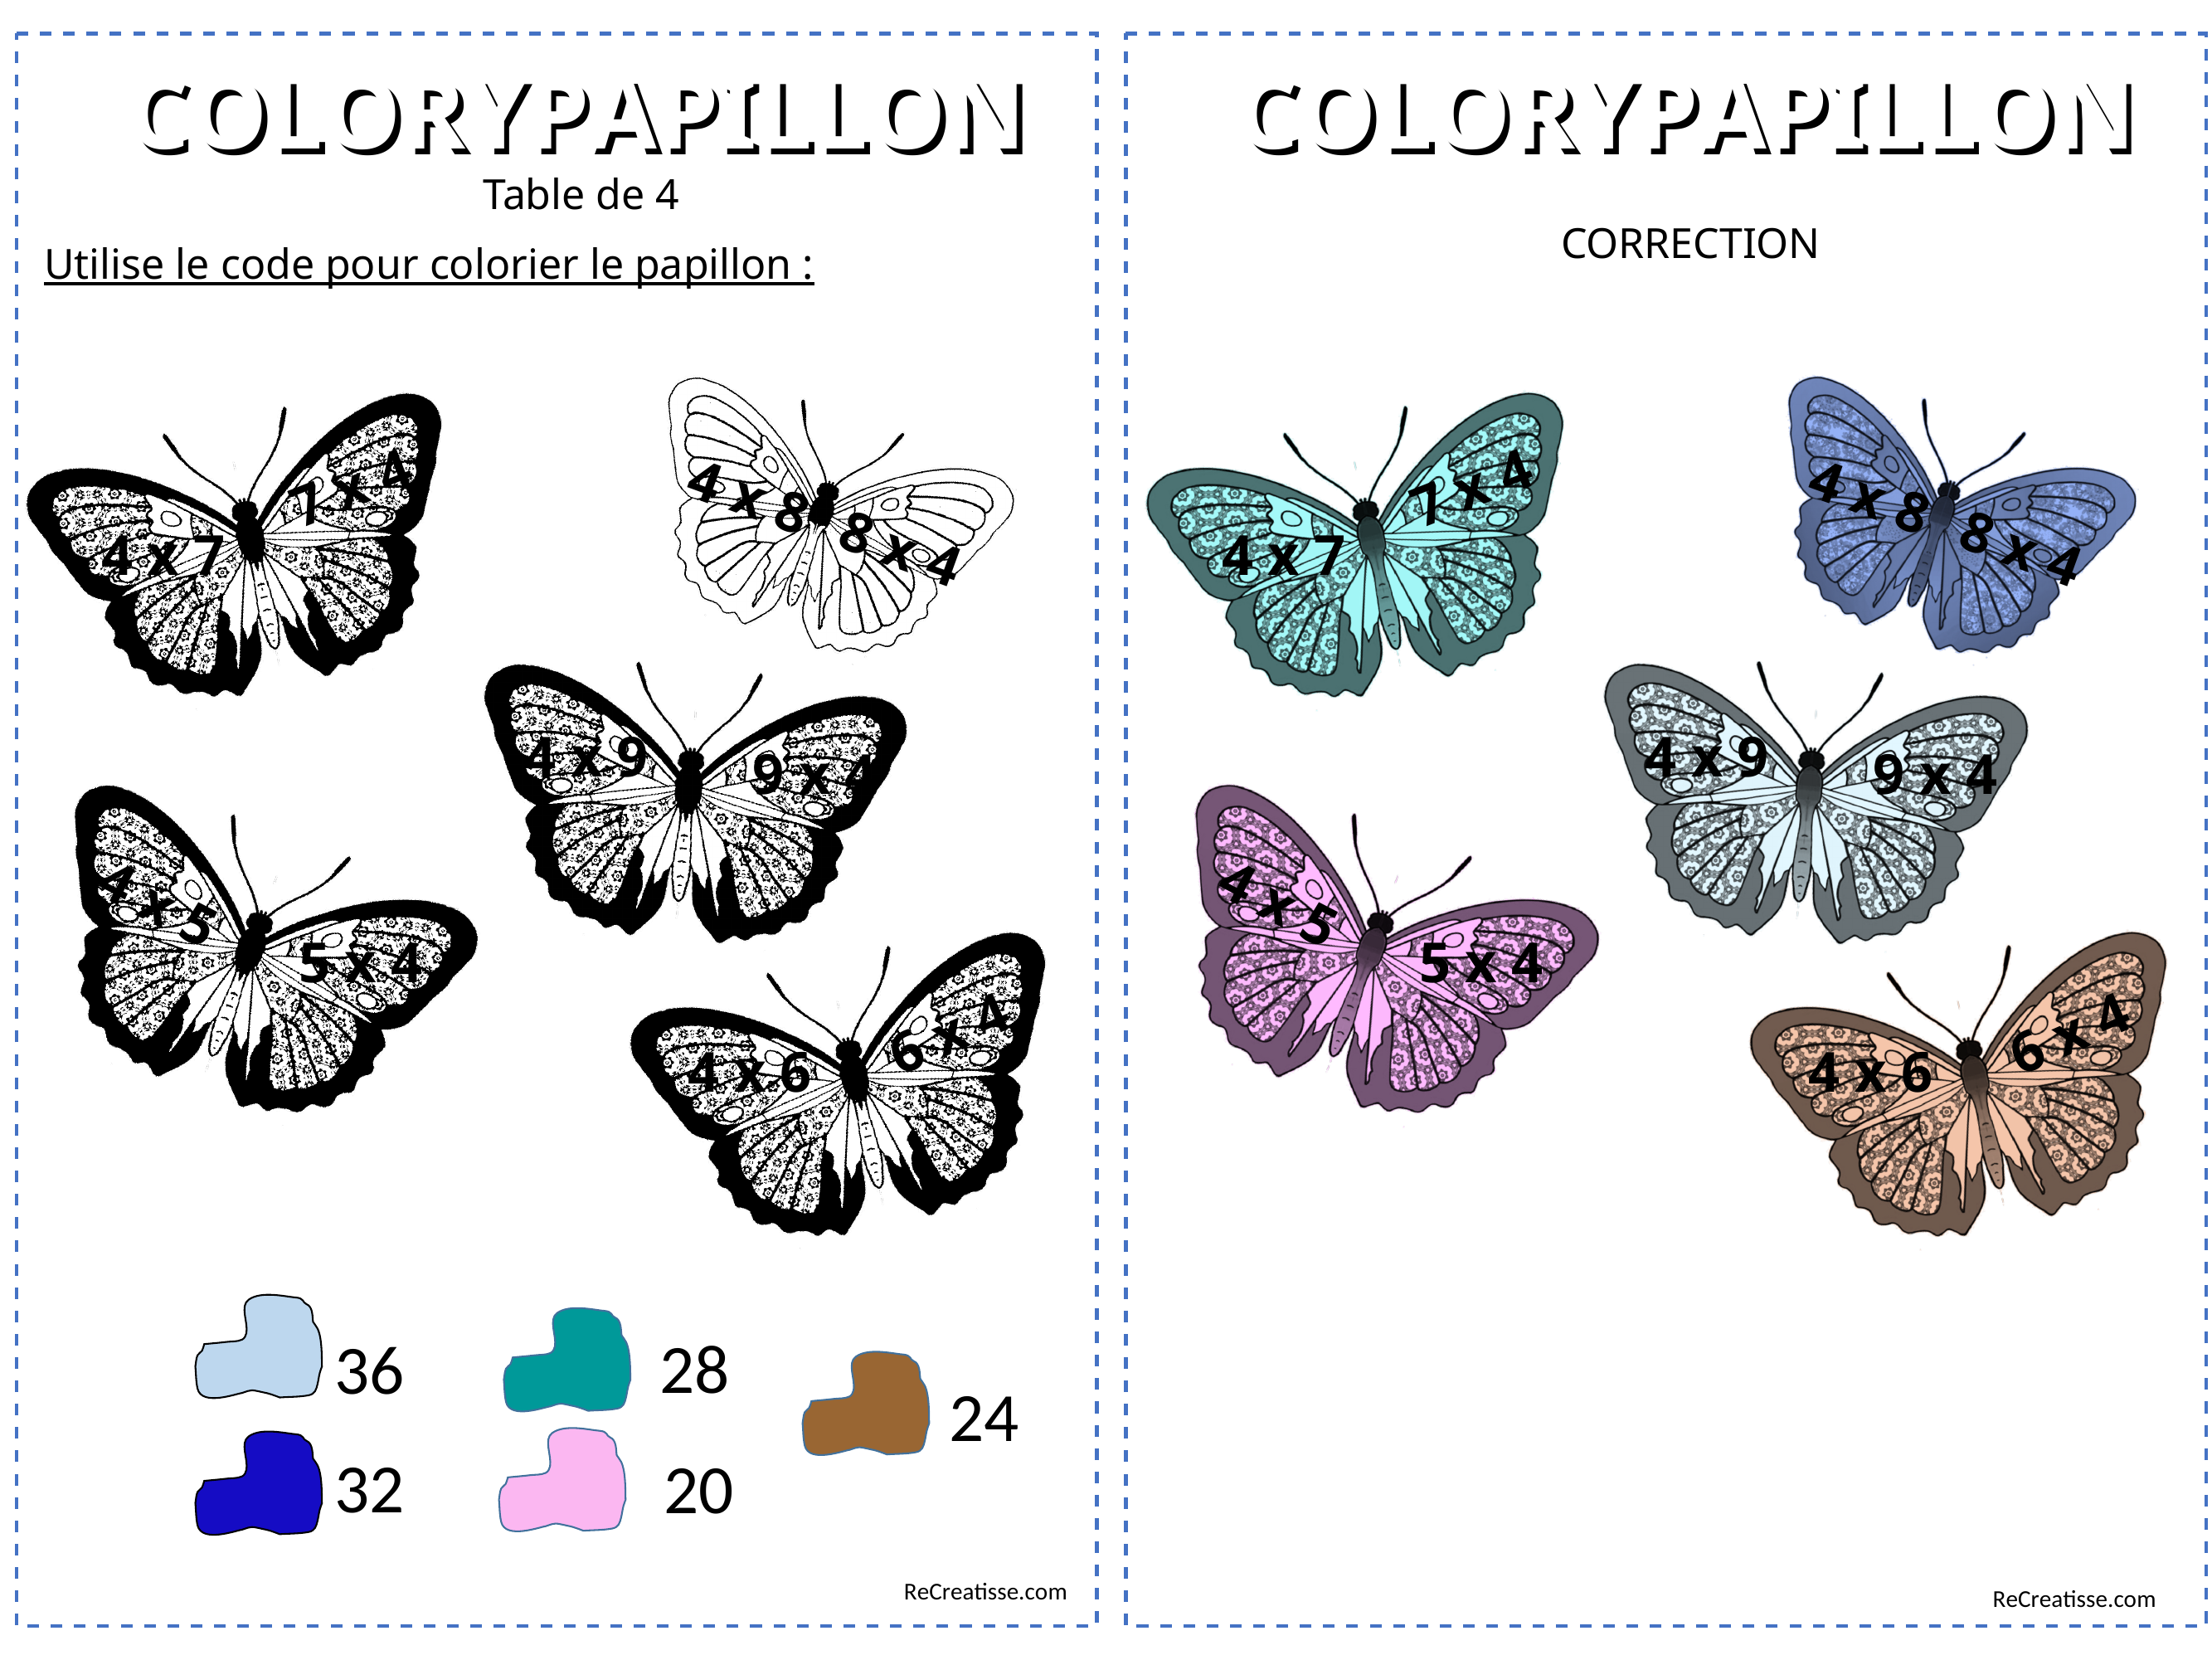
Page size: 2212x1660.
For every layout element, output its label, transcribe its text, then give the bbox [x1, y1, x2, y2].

text_box 4 x 8 [666, 432, 834, 557]
text_box Table de 4 [470, 162, 693, 224]
text_box 8 x 4 [818, 484, 985, 610]
text_box 4 x 8 [1787, 432, 1955, 557]
text_box [498, 1428, 626, 1531]
text_box 28 [648, 1317, 742, 1414]
text_box 5 x 4 [286, 921, 435, 1000]
text_box 36 [322, 1319, 417, 1414]
text_box 4 x 7 [1209, 514, 1359, 592]
text_box 4 x 6 [676, 1030, 824, 1109]
text_box Utilise le code pour colorier le papillon : [32, 231, 827, 294]
text_box CORRECTION [1549, 211, 1833, 273]
text_box ReCreatisse.com [882, 1565, 1090, 1615]
text_box 4 x 9 [1633, 715, 1782, 794]
text_box 4 x 5 [1195, 832, 1364, 971]
text_box 8 x 4 [1938, 484, 2106, 610]
text_box [802, 1351, 930, 1455]
text_box 7 x 4 [1387, 421, 1555, 550]
text_box 20 [652, 1439, 746, 1534]
text_box 24 [937, 1366, 1032, 1462]
picture [1108, 343, 2212, 1284]
text_box 7 x 4 [266, 421, 435, 550]
text_box [503, 1307, 631, 1412]
text_box 32 [322, 1438, 417, 1533]
text_box COLORYPAPILLON [1214, 39, 2184, 179]
text_box [195, 1294, 322, 1399]
text_box 4 x 5 [75, 832, 244, 971]
picture [0, 343, 1105, 1284]
text_box 6 x 4 [1985, 965, 2154, 1098]
text_box COLORYPAPILLON [105, 39, 1074, 179]
text_box 6 x 4 [863, 965, 1033, 1098]
text_box 4 x 9 [513, 715, 661, 794]
text_box ReCreatisse.com [1971, 1572, 2179, 1623]
text_box [195, 1431, 322, 1536]
text_box 9 x 4 [1861, 733, 2010, 811]
text_box 4 x 7 [89, 514, 238, 592]
text_box 9 x 4 [741, 733, 889, 811]
text_box 5 x 4 [1407, 921, 1556, 1000]
text_box 4 x 6 [1796, 1030, 1946, 1109]
